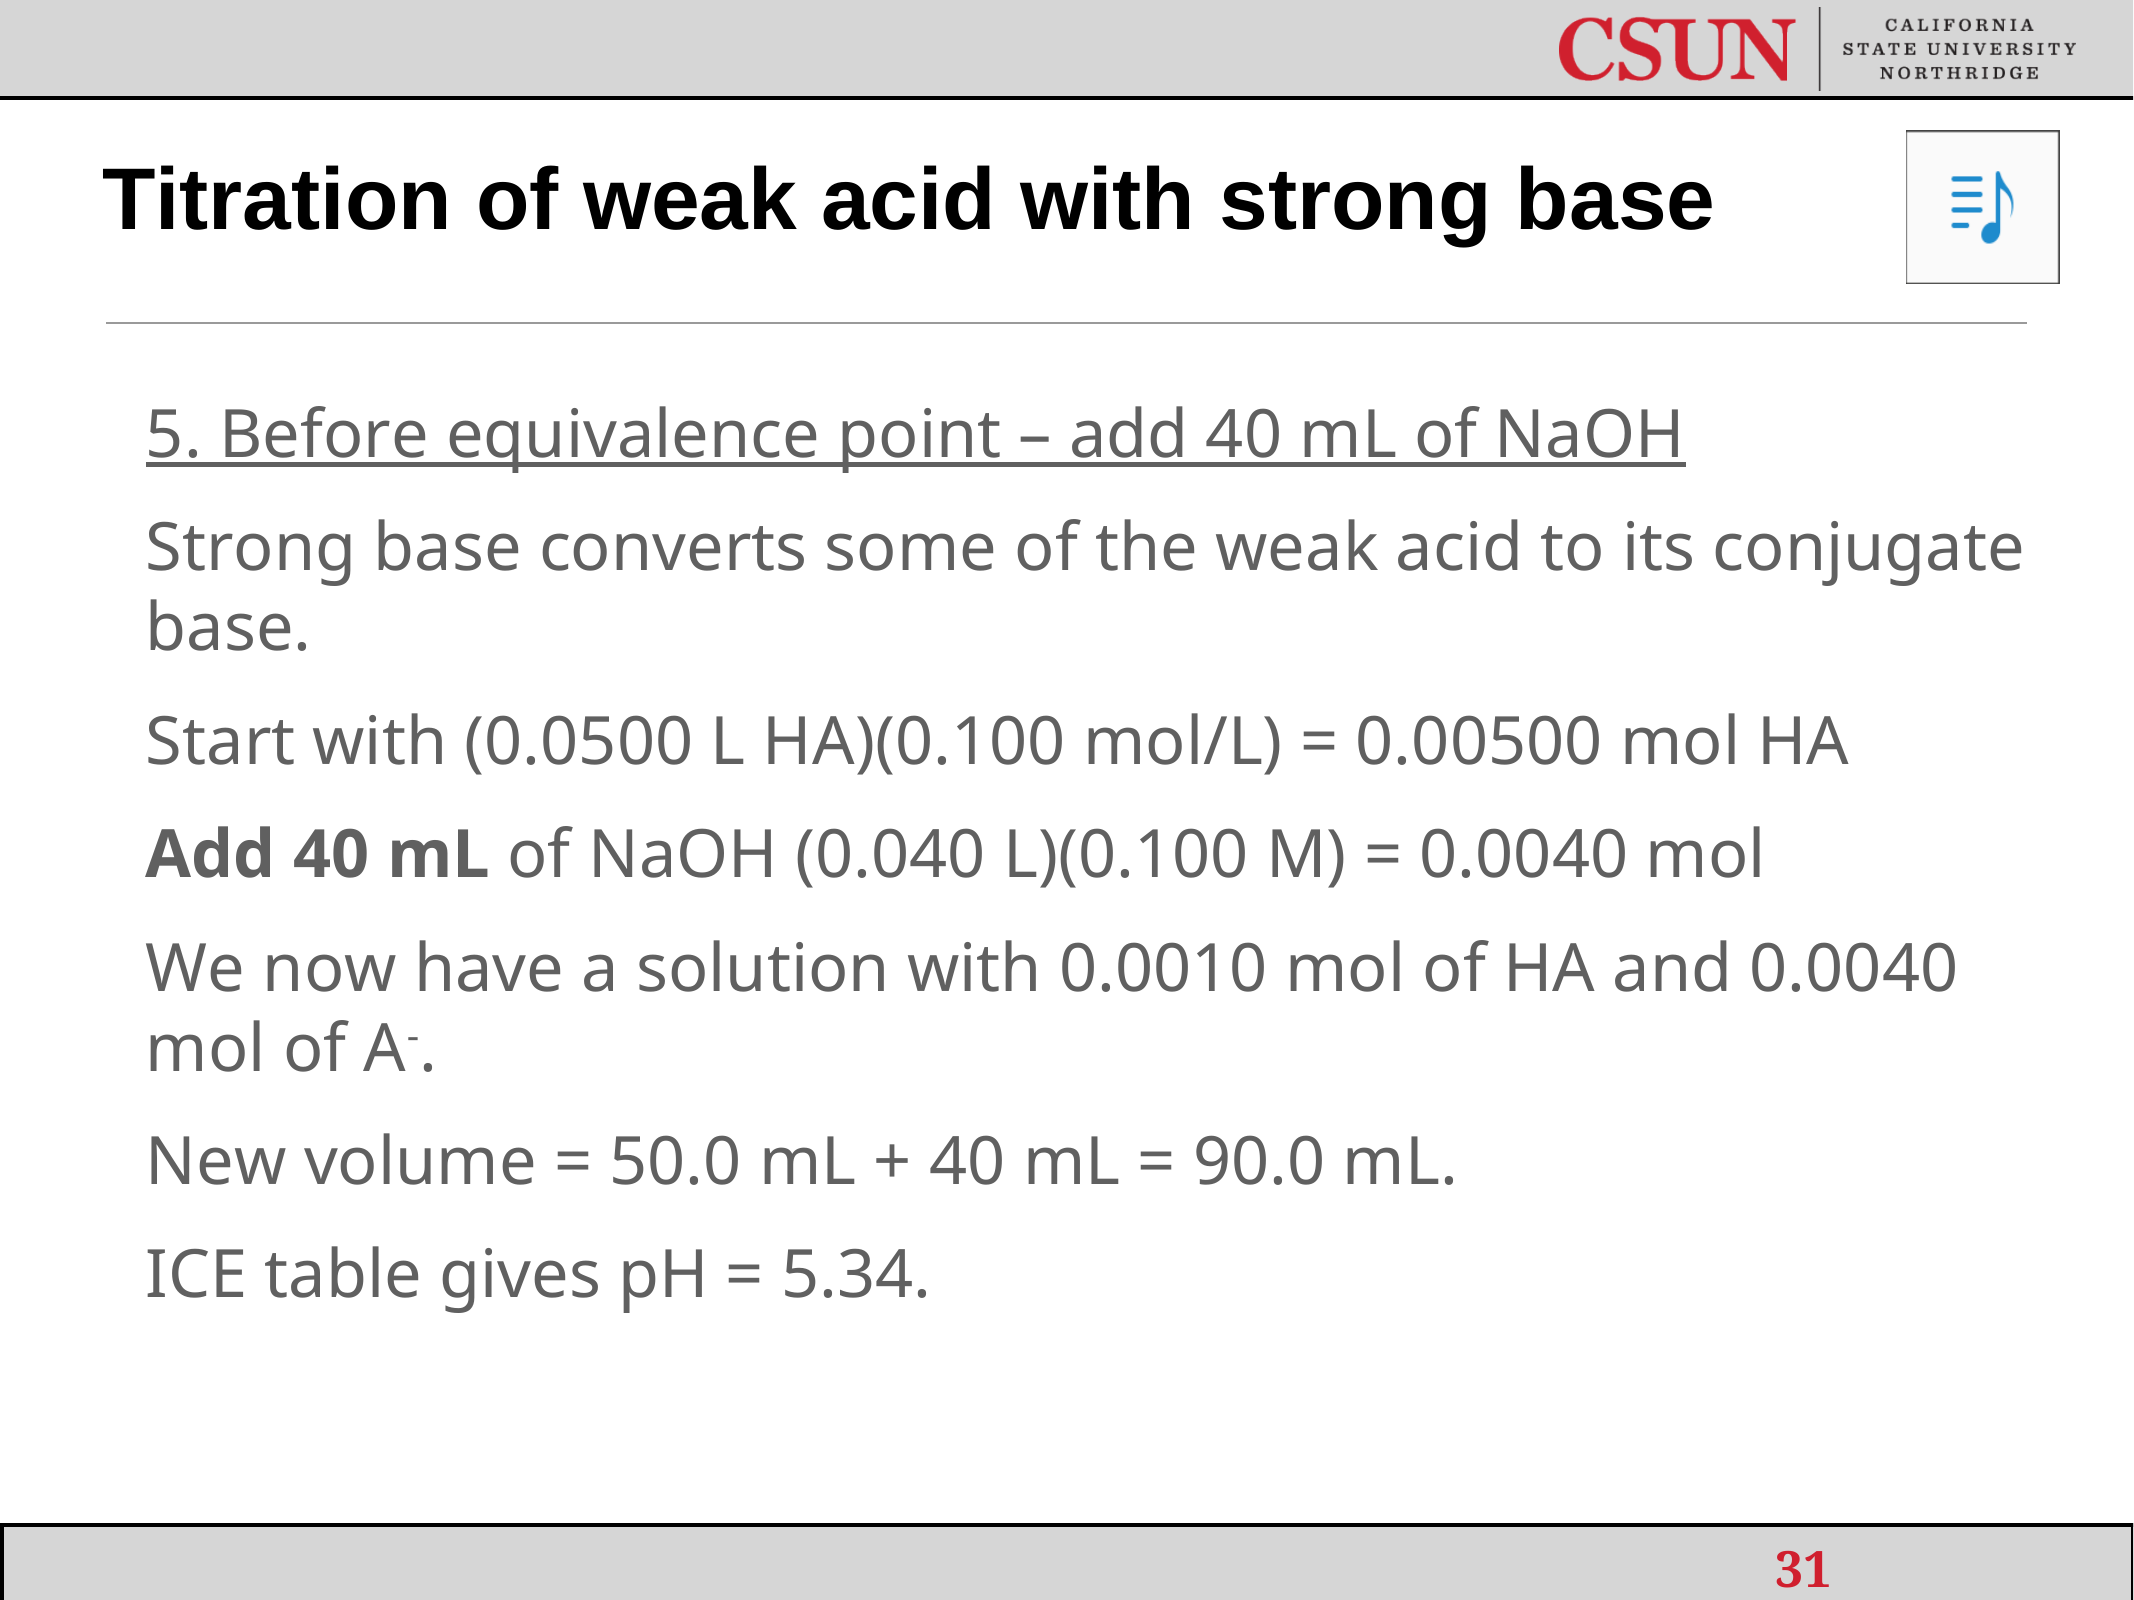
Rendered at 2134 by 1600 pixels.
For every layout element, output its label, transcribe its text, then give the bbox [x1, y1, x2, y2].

picture [1559, 7, 2076, 91]
list 5. Before equivalence point – add 40 mL of NaOH Strong base converts some of the weak acid to its conjugate base. Start with (0.0500 L HA)(0.100 mol/L) = 0.00500 mol HA Add 40 mL of NaOH (0.040 L)(0.100 M) = 0.0040 mol We now have a solution with 0.0010 mol of HA and 0.0040 mol of A-. New volume = 50.0 mL + 40 mL = 90.0 mL. ICE table gives pH = 5.34. [93, 382, 2101, 1521]
title Titration of weak acid with strong base [93, 180, 2040, 361]
text_box [1905, 129, 2061, 286]
